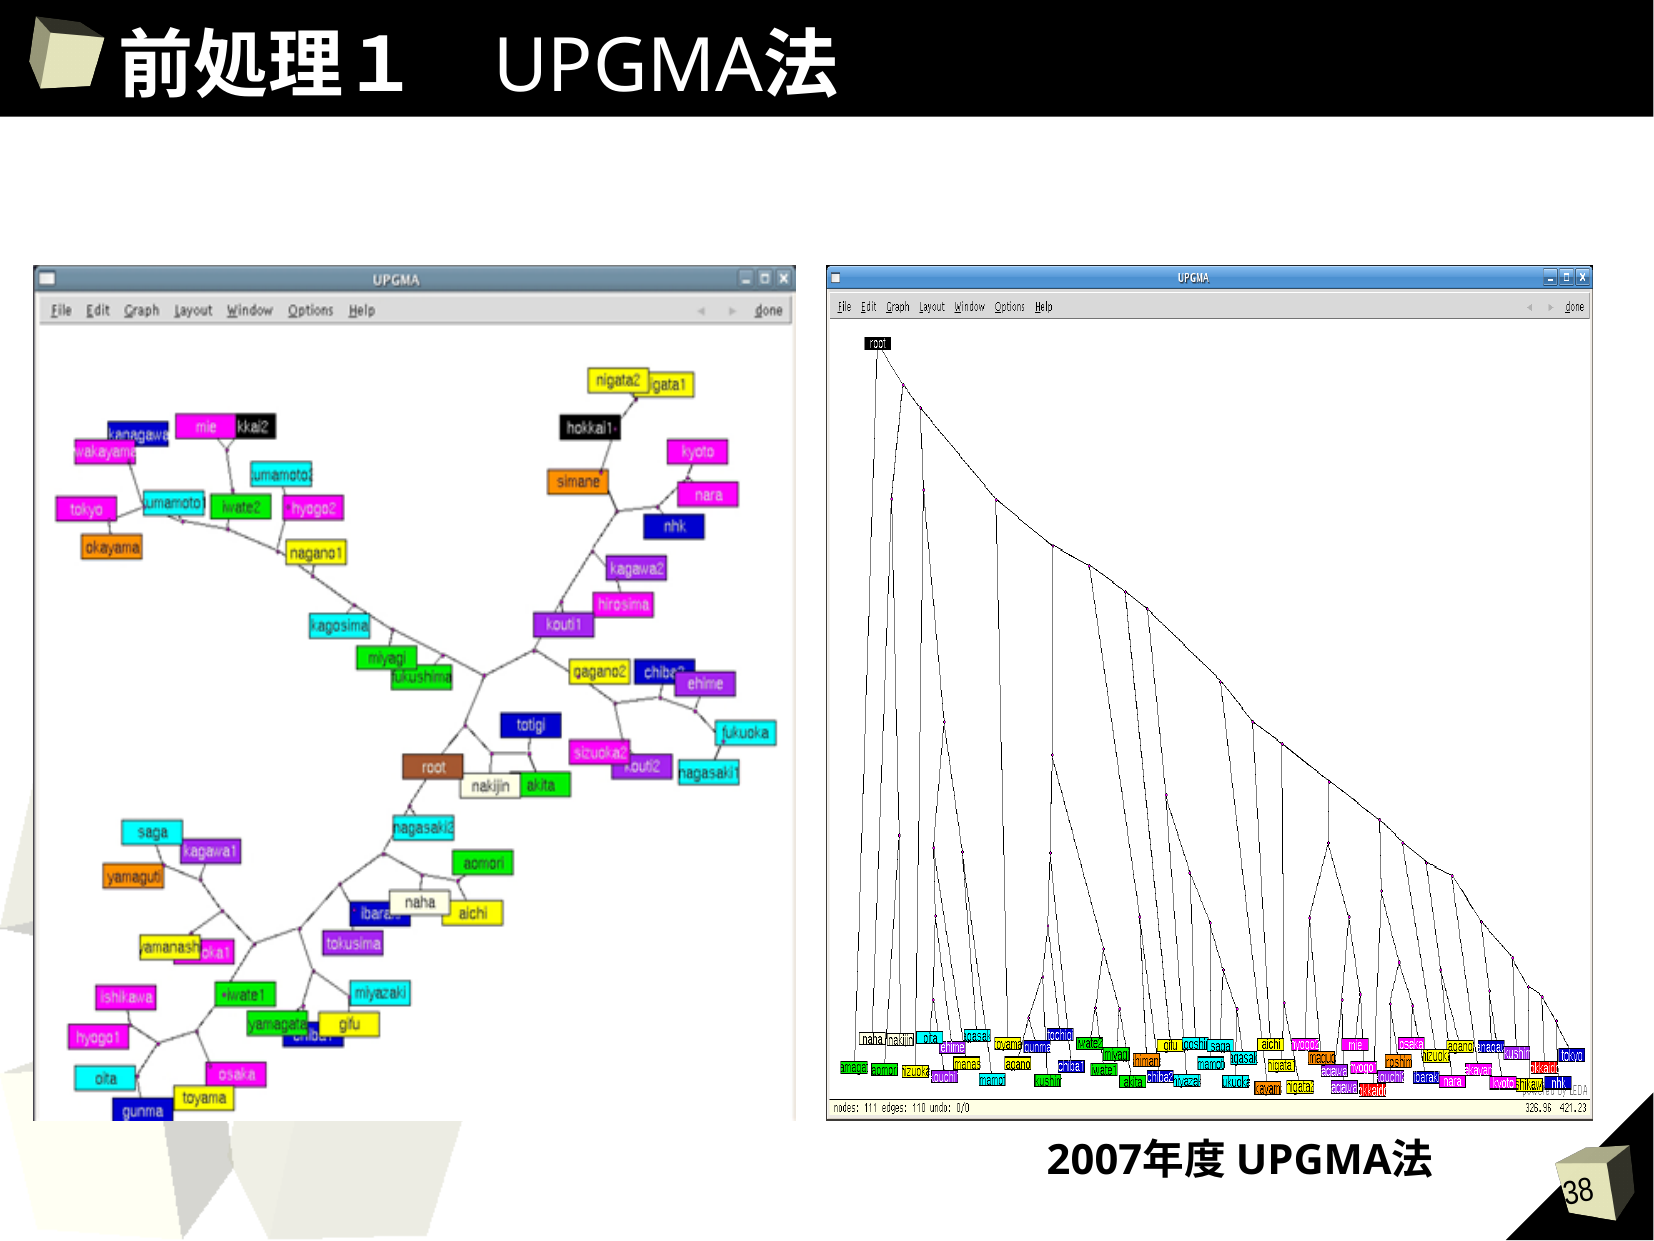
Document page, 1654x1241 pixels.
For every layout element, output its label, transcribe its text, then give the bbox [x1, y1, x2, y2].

title 前処理１ UPGMA法 [118, 0, 1595, 119]
picture [826, 265, 1595, 1123]
picture [0, 265, 798, 1241]
text_box 2007年度 UPGMA法 [1003, 1130, 1477, 1182]
